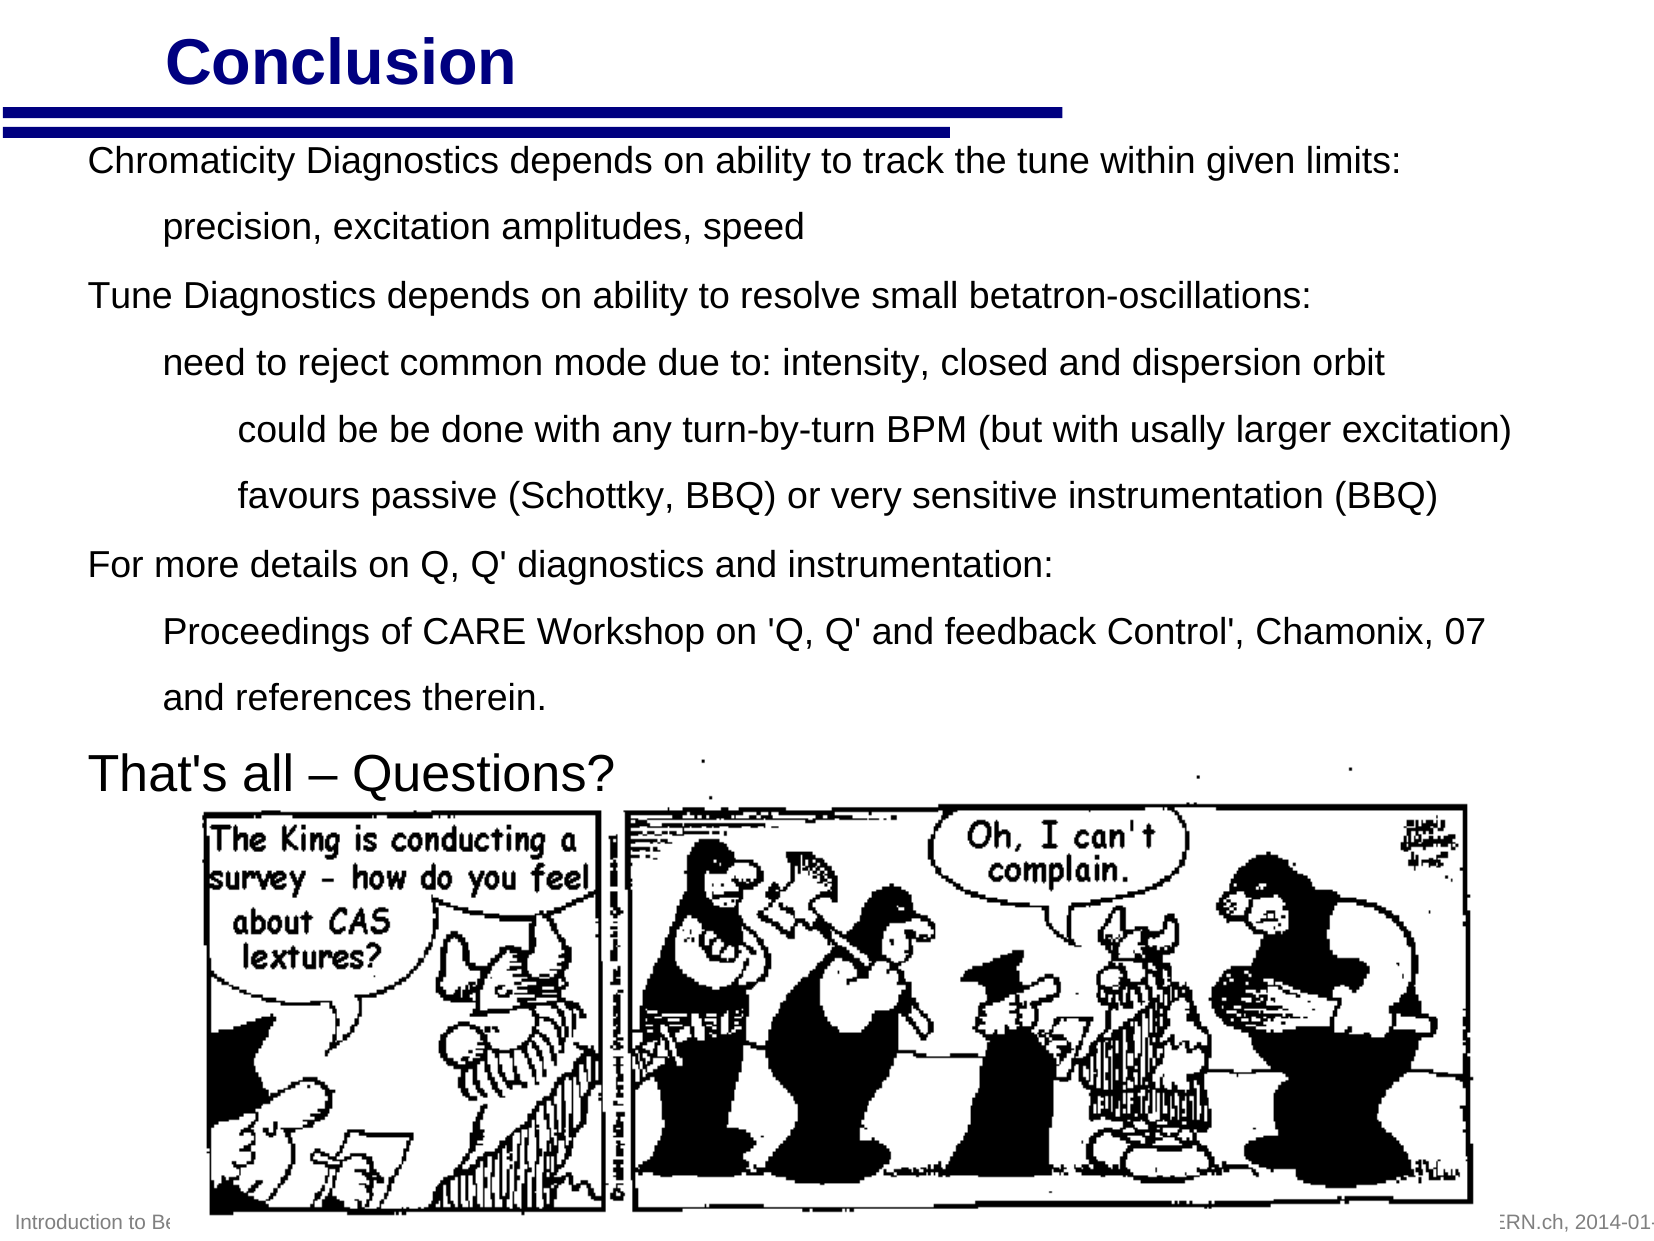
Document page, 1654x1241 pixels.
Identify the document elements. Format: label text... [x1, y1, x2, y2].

title Conclusion [150, 0, 1514, 113]
list Chromaticity Diagnostics depends on ability to track the tune within given limits: precision, excitation amplitudes, speed Tune Diagnostics depends on ability to resolve small betatron-oscillations: need to reject common mode due to: intensity, closed and dispersion orbit could be be done with any turn-by-turn BPM (but with usally larger excitation) favours passive (Schottky, BBQ) or very sensitive instrumentation (BBQ) For more details on Q, Q' diagnostics and instrumentation: Proceedings of CARE Workshop on 'Q, Q' and feedback Control', Chamonix, 07 and references therein. That's all – Questions? [87, 137, 1593, 1175]
picture [170, 1175, 1500, 1236]
